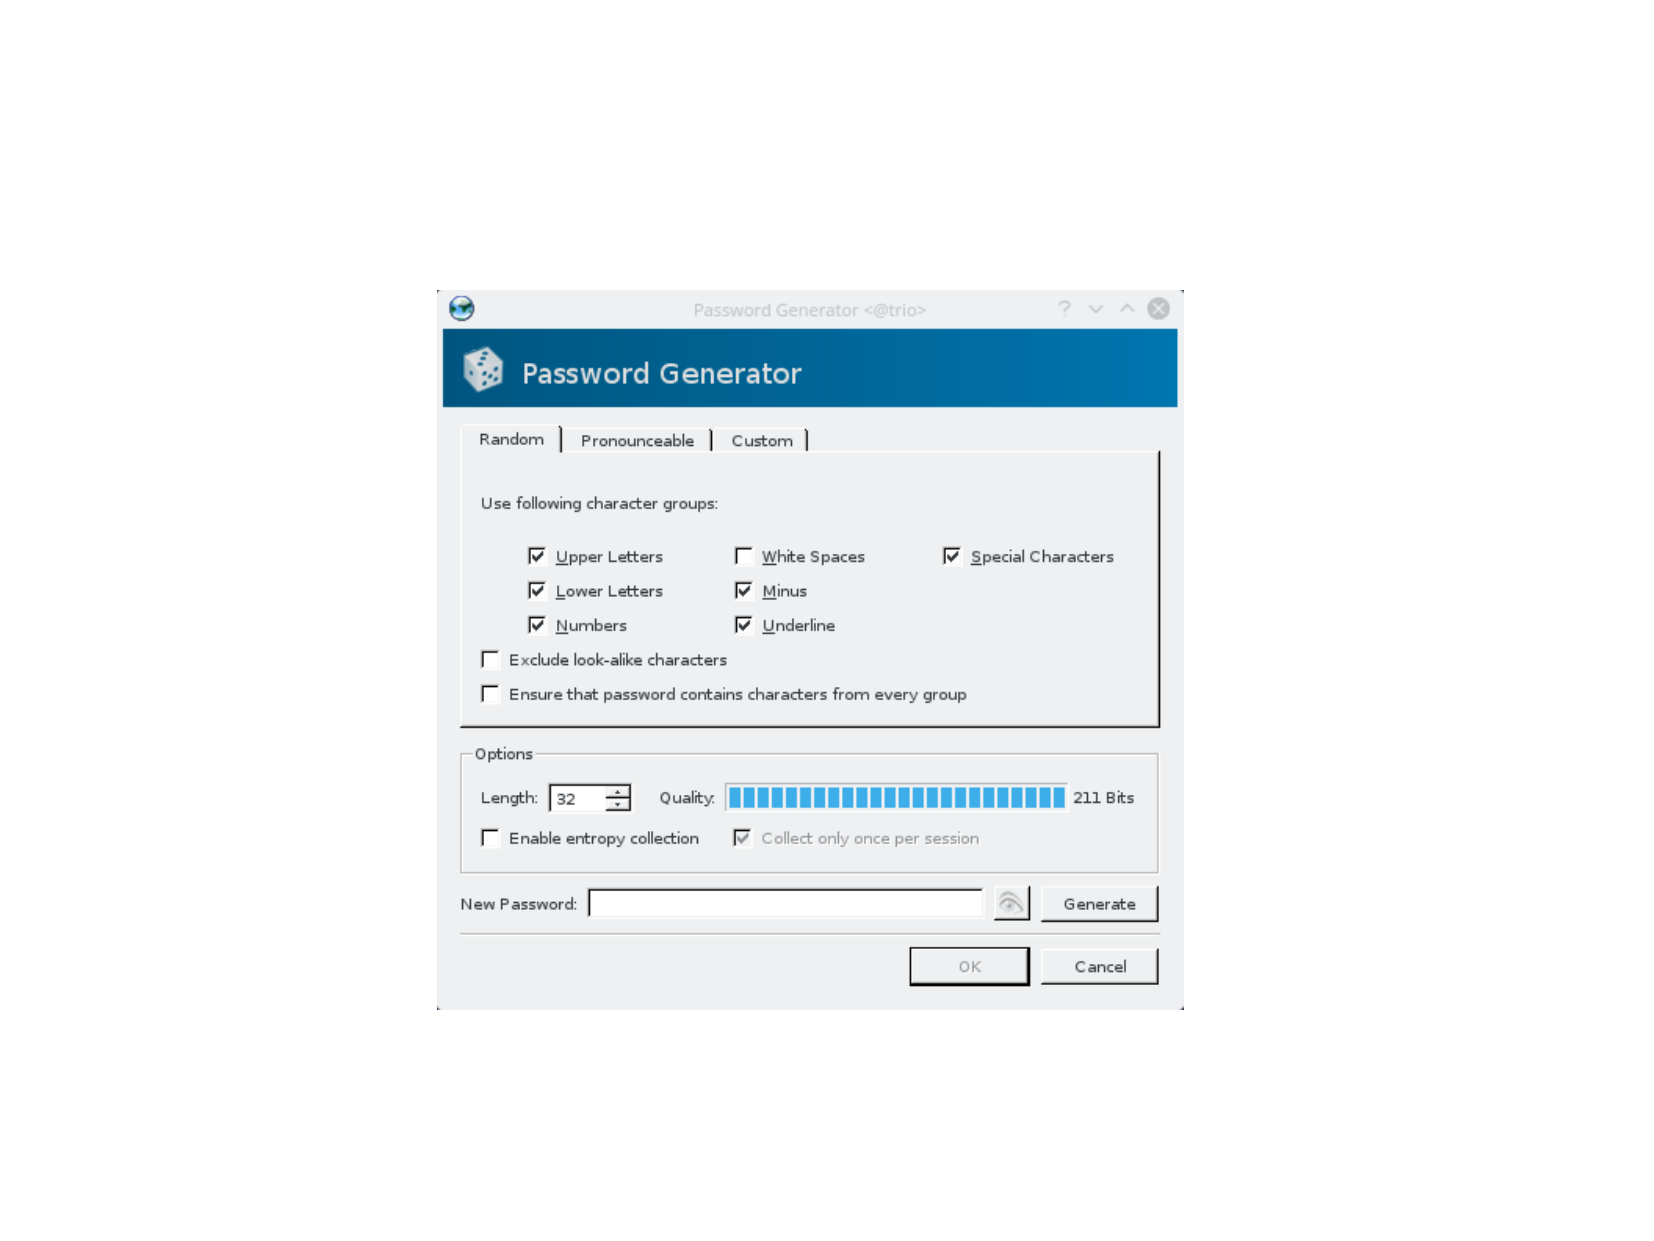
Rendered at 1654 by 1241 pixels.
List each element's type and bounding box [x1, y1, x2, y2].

picture [437, 290, 1184, 1010]
